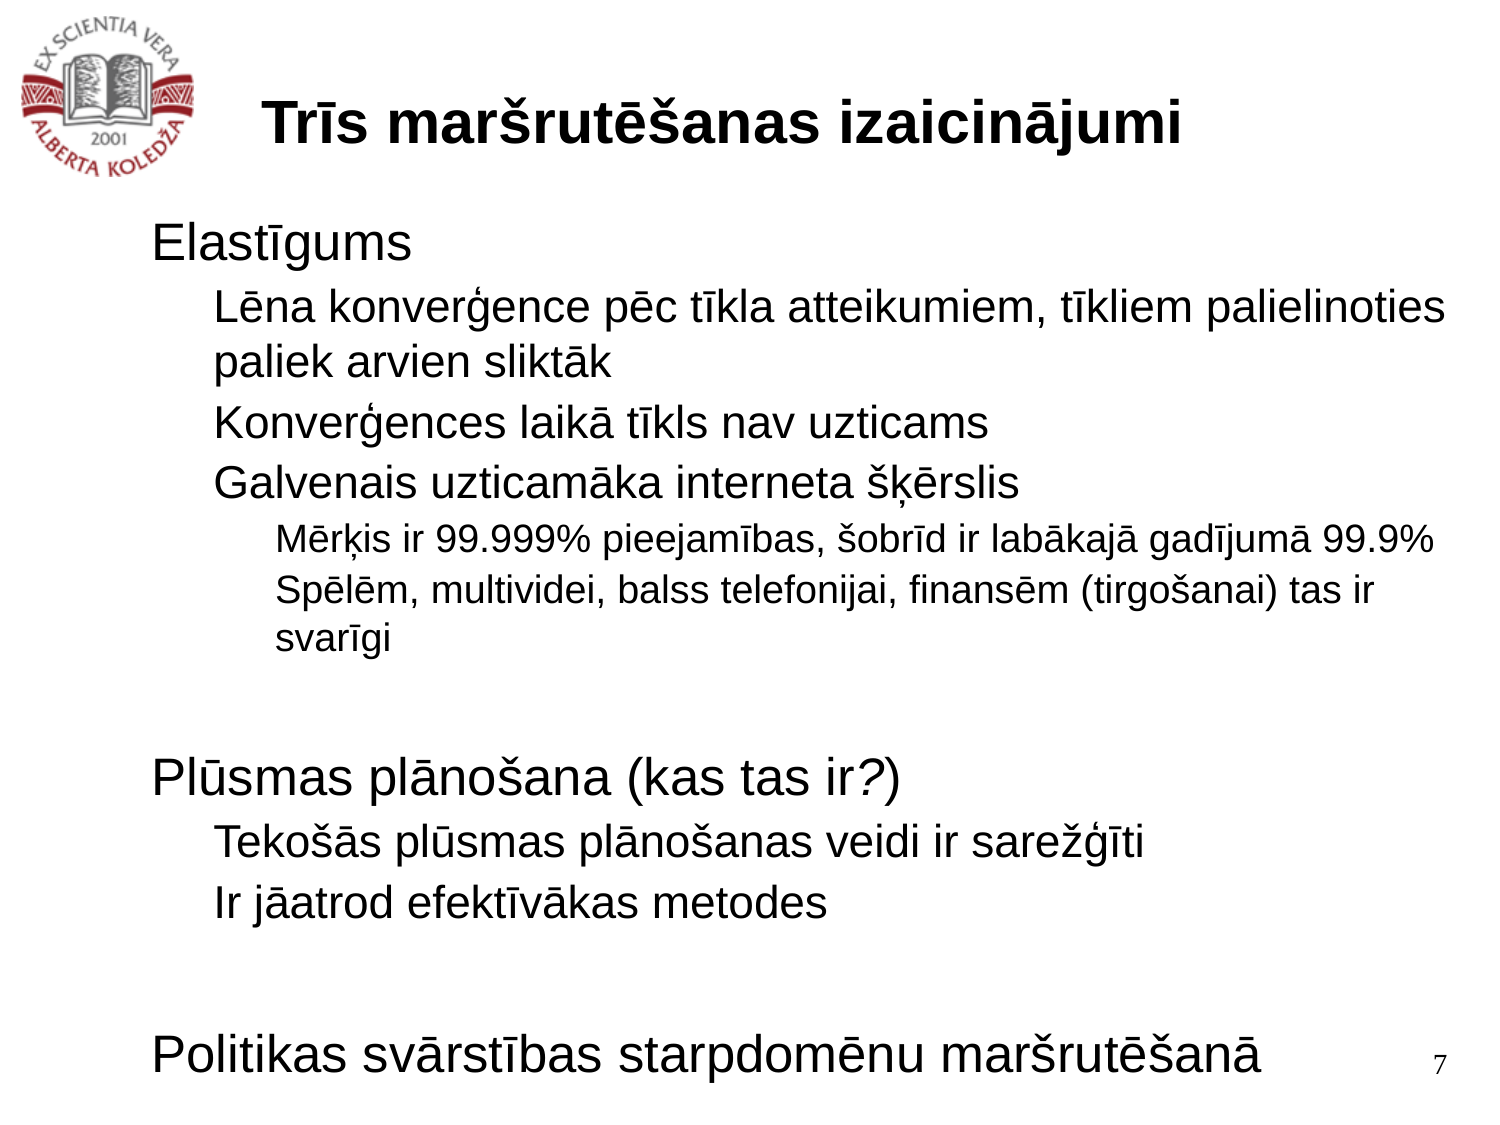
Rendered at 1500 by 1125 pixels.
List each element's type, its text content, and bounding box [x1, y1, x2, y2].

text_box <skaitlis> [1312, 1037, 1463, 1101]
picture [21, 16, 194, 177]
title Trīs maršrutēšanas izaicinājumi [50, 62, 1374, 175]
list Elastīgums Lēna konverģence pēc tīkla atteikumiem, tīkliem palielinoties paliek arvien sliktāk Konverģences laikā tīkls nav uzticams Galvenais uzticamāka interneta šķērslis Mērķis ir 99.999% pieejamības, šobrīd ir labākajā gadījumā 99.9% Spēlēm, multividei, balss telefonijai, finansēm (tirgošanai) tas ir svarīgi Plūsmas plānošana (kas tas ir?) Tekošās plūsmas plānošanas veidi ir sarežģīti Ir jāatrod efektīvākas metodes Politikas svārstības starpdomēnu maršrutēšanā [74, 200, 1463, 1101]
